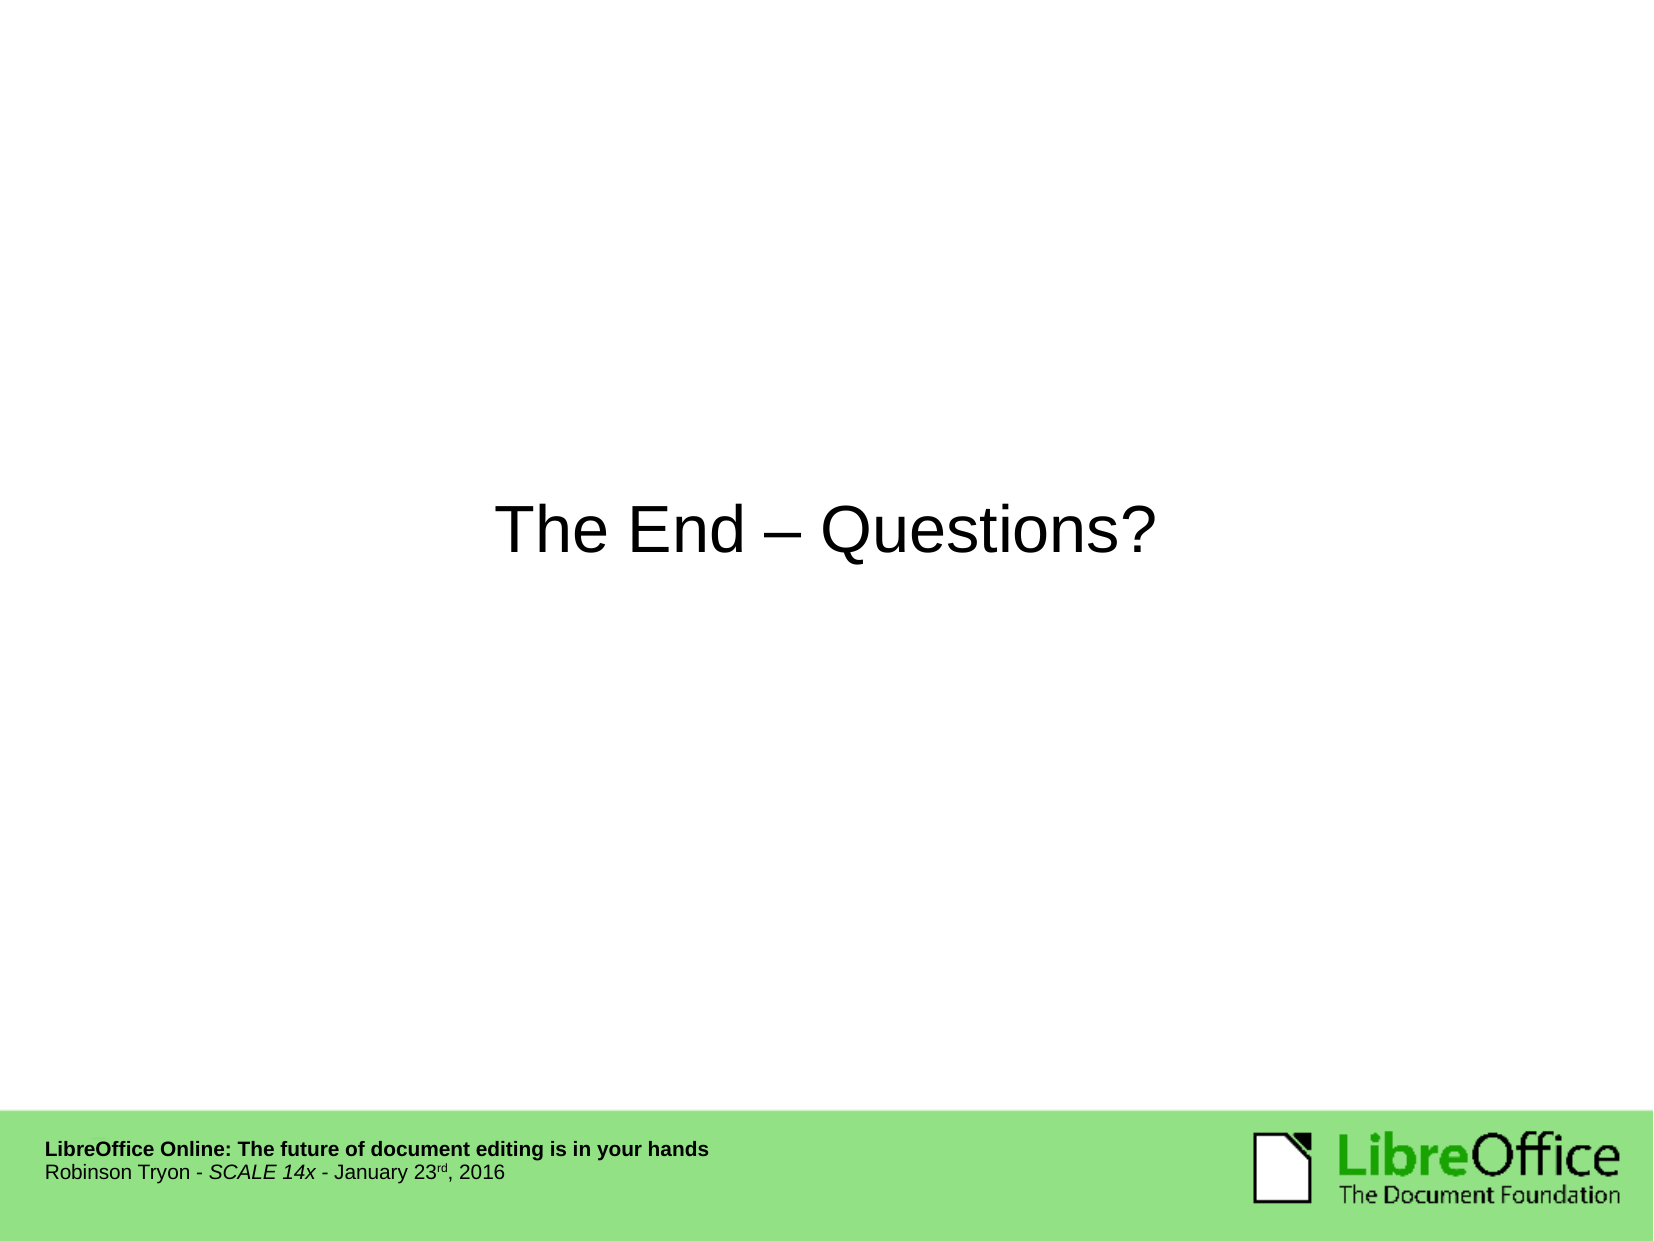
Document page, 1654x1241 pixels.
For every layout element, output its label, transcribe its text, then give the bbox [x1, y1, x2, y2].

subtitle The End – Questions? [82, 49, 1571, 1010]
picture [0, 0, 1654, 1241]
